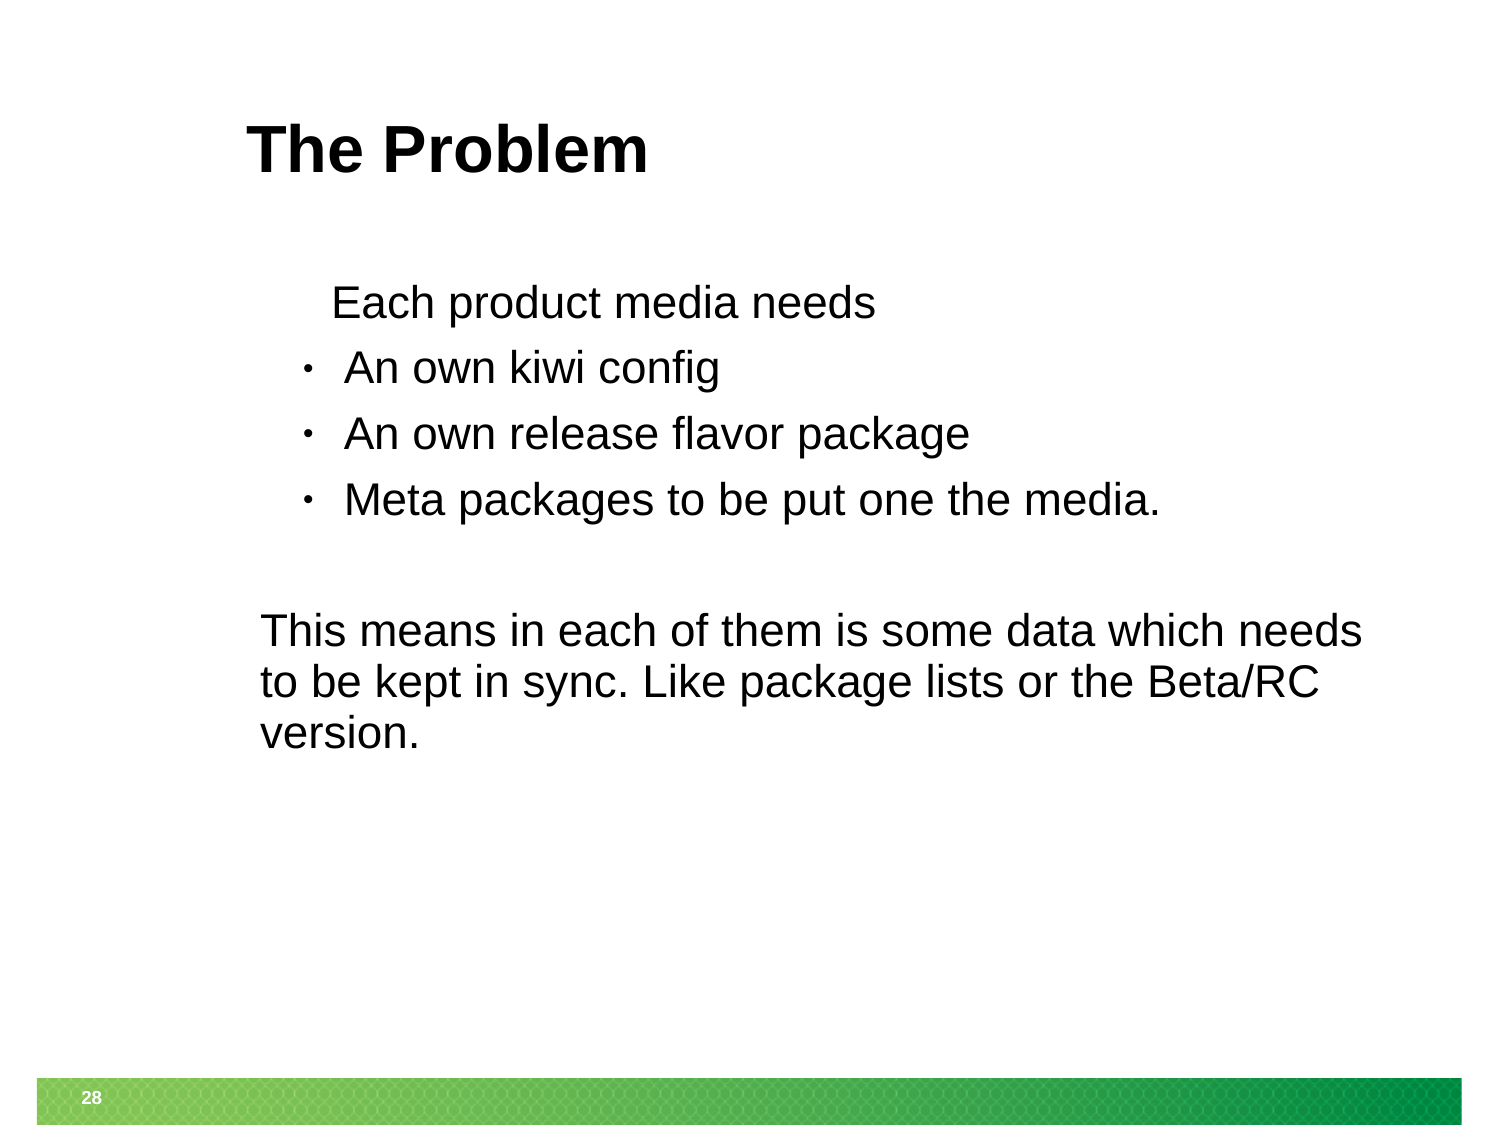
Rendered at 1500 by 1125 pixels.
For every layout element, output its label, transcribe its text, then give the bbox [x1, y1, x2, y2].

title The Problem [246, 60, 1409, 239]
list Each product media needs An own kiwi config An own release flavor package Meta packages to be put one the media. This means in each of them is some data which needs to be kept in sync. Like package lists or the Beta/RC version. [245, 269, 1409, 997]
picture [36, 1078, 1462, 1125]
